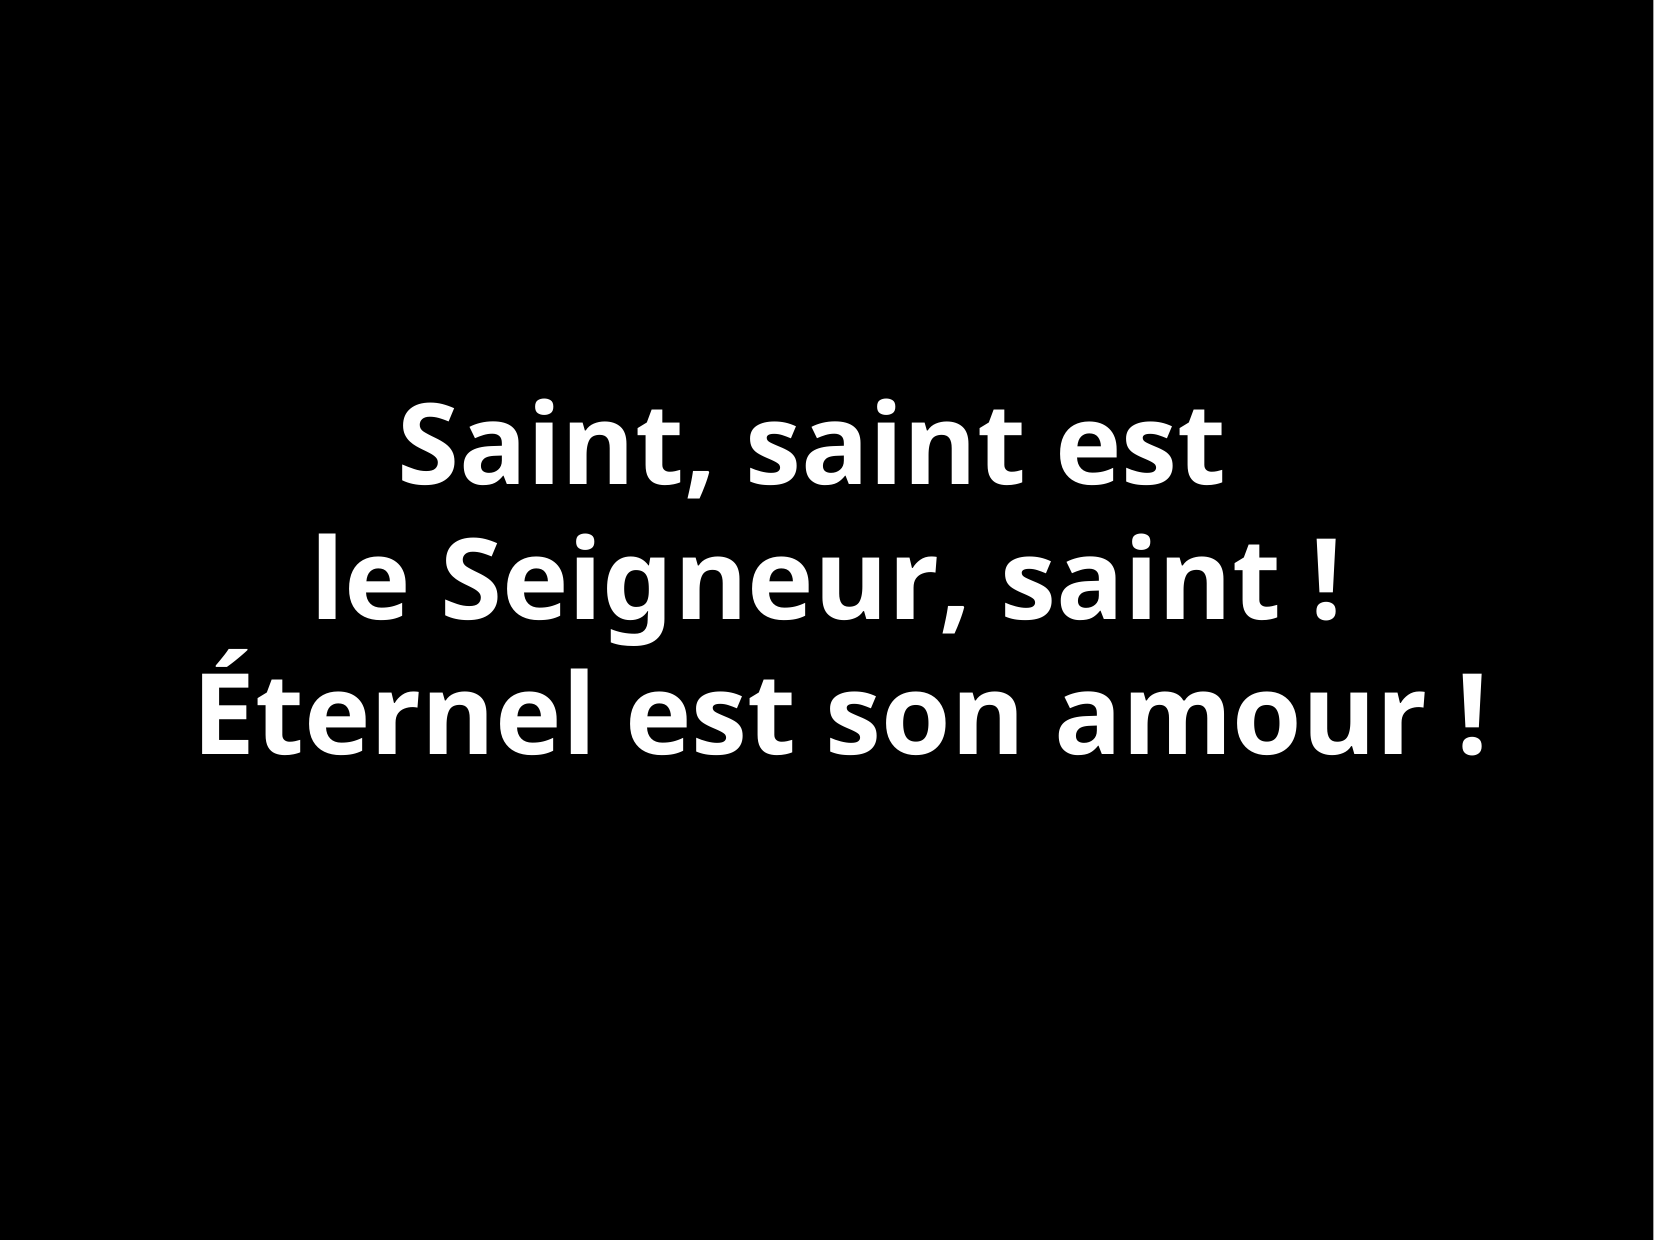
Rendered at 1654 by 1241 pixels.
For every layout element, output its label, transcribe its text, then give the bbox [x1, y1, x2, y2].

title Saint, saint est le Seigneur, saint ! Éternel est son amour ! [45, 73, 1609, 1211]
